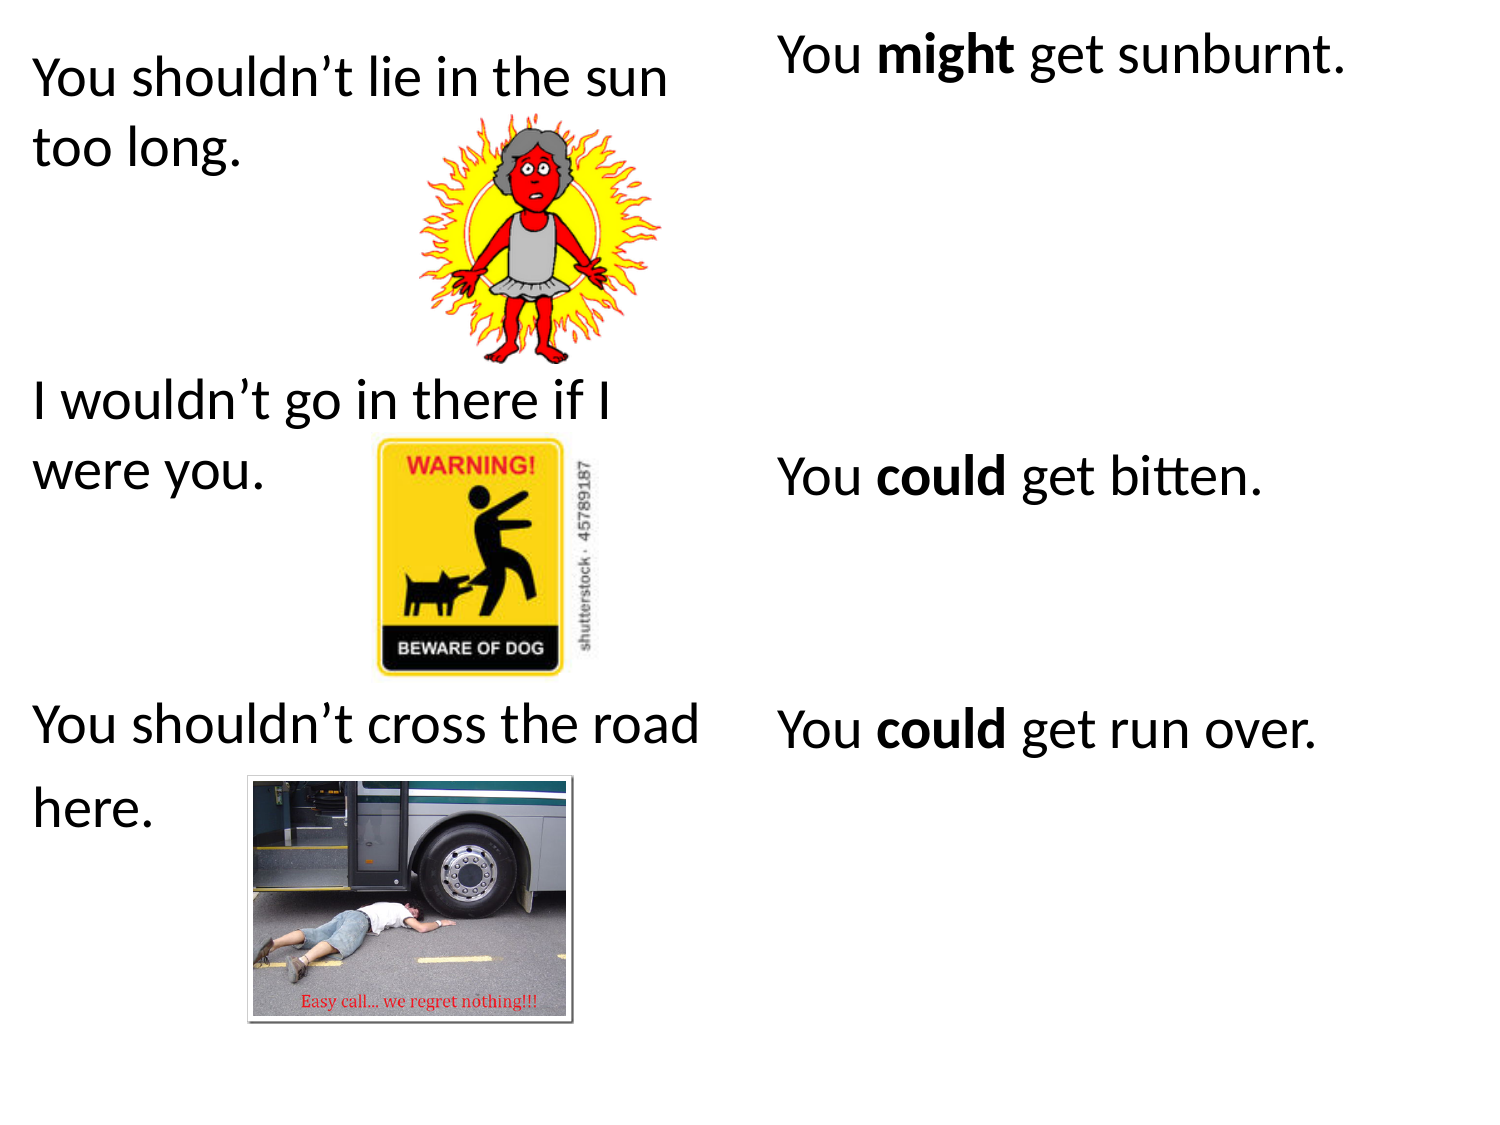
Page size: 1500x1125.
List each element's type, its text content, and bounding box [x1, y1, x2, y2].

picture [247, 775, 574, 1024]
list You might get sunburnt. You could get bitten. You could get run over. [762, 7, 1483, 1095]
list You shouldn’t lie in the sun too long. I wouldn’t go in there if I were you. You shouldn’t cross the road here. [17, 30, 738, 1106]
picture [419, 113, 662, 364]
picture [371, 432, 599, 683]
